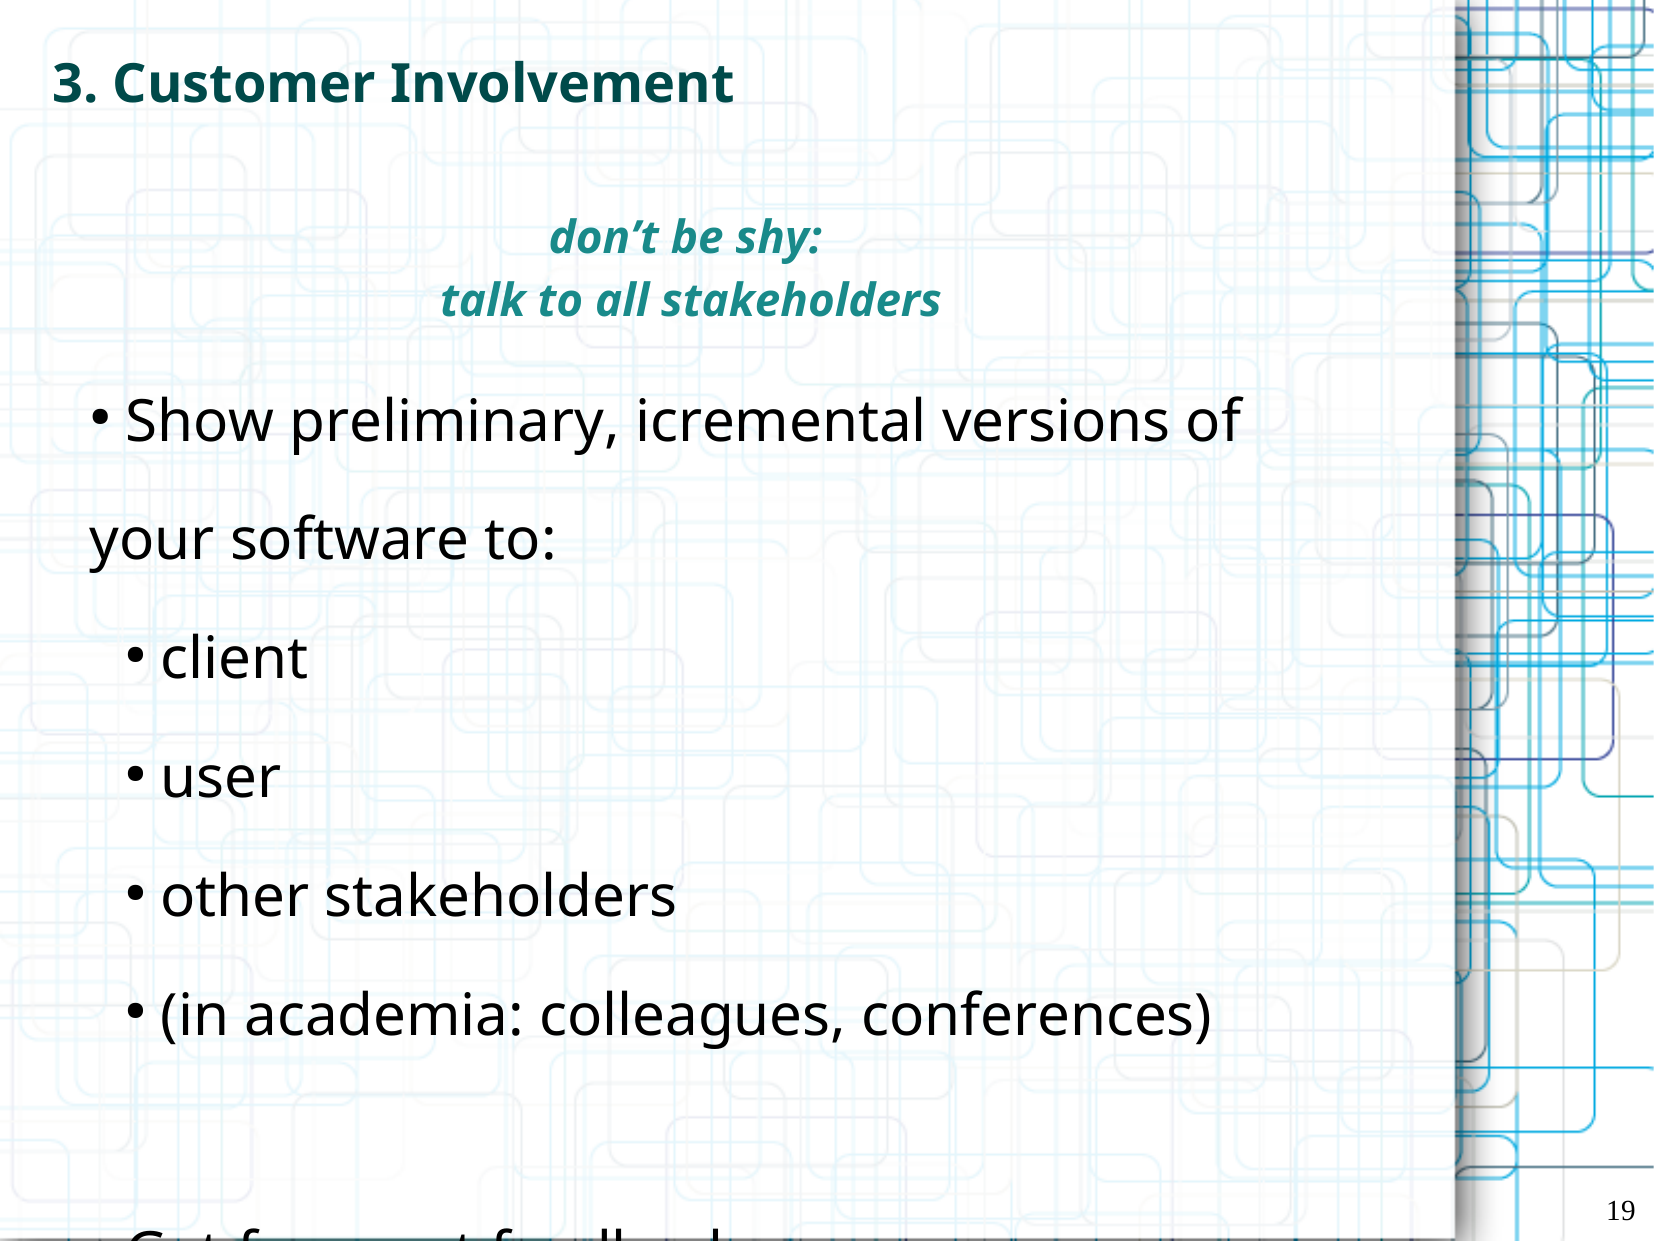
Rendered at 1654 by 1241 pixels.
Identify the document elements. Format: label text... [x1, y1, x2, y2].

text_box 3. Customer Involvement [37, 37, 916, 174]
text_box don’t be shy: talk to all stakeholders [295, 197, 1088, 343]
picture [0, 0, 1654, 1241]
text_box Show preliminary, icremental versions of your software to: client user other stakeholders (in academia: colleagues, conferences) Get frequent feedback [75, 331, 1313, 1095]
